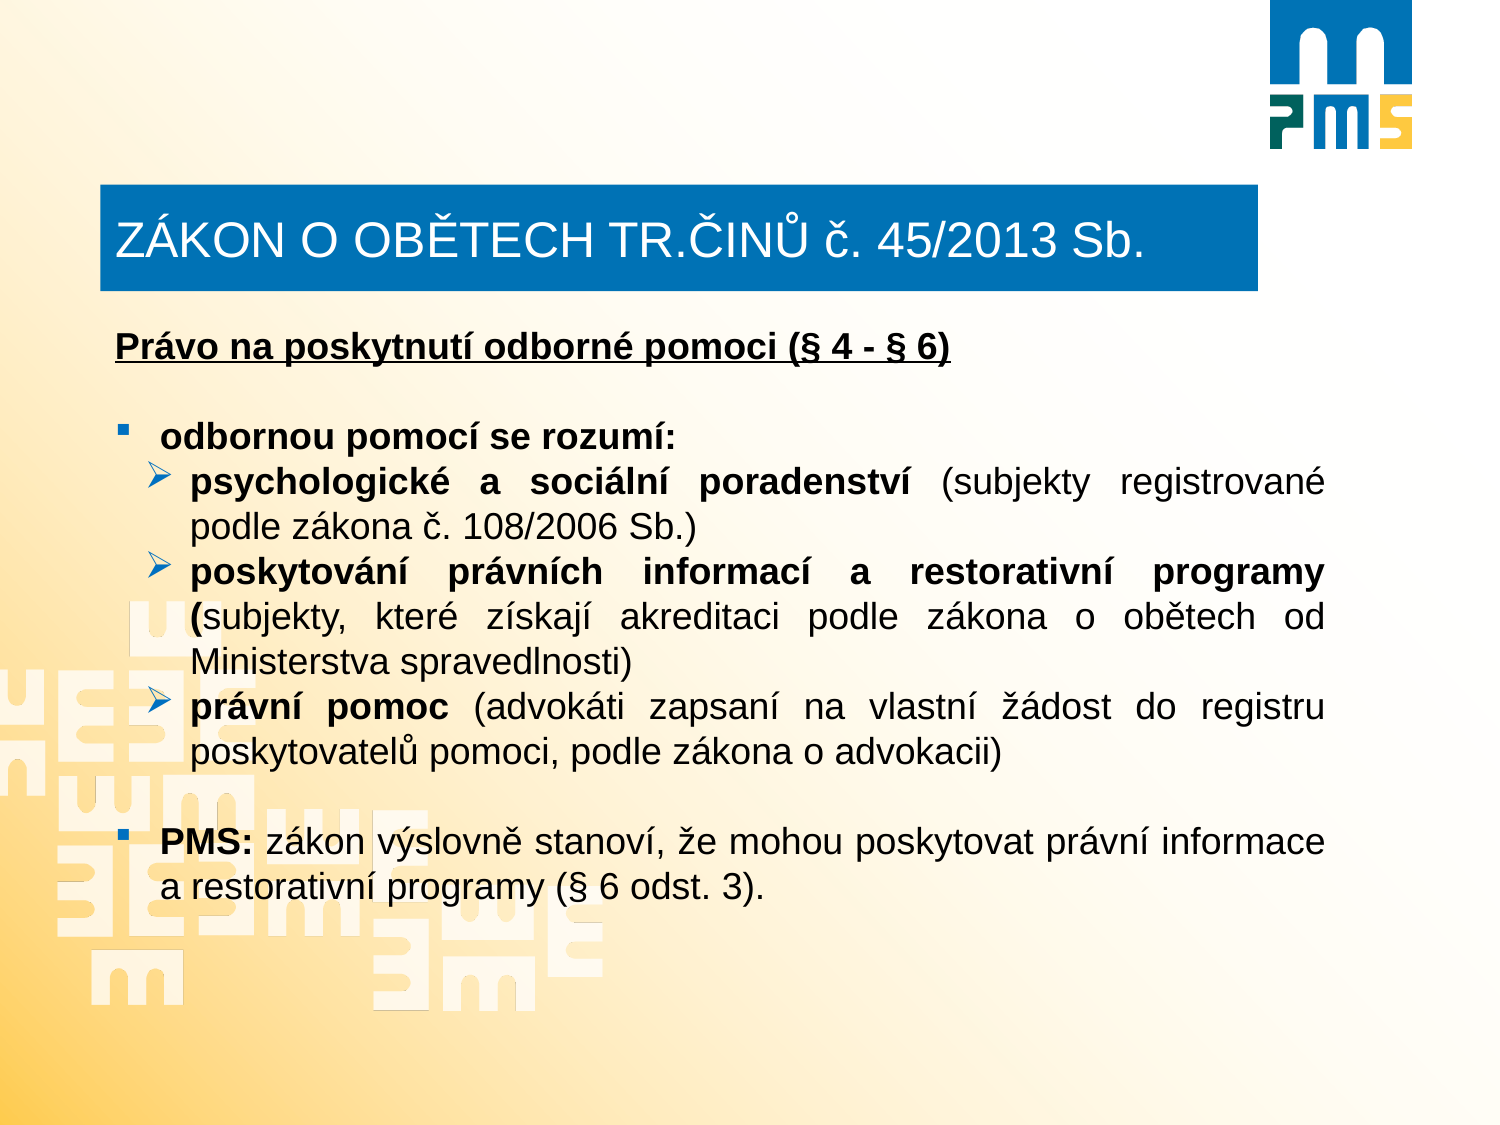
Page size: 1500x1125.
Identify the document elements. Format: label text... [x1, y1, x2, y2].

text_box Právo na poskytnutí odborné pomoci (§ 4 - § 6) odbornou pomocí se rozumí: psychologické a sociální poradenství (subjekty registrované podle zákona č. 108/2006 Sb.) poskytování právních informací a restorativní programy (subjekty, které získají akreditaci podle zákona o obětech od Ministerstva spravedlnosti) právní pomoc (advokáti zapsaní na vlastní žádost do registru poskytovatelů pomoci, podle zákona o advokacii) PMS: zákon výslovně stanoví, že mohou poskytovat právní informace a restorativní programy (§ 6 odst. 3). [100, 314, 1341, 988]
picture [0, 0, 1500, 1125]
title ZÁKON O OBĚTECH TR.ČINŮ č. 45/2013 Sb. [100, 184, 1258, 292]
